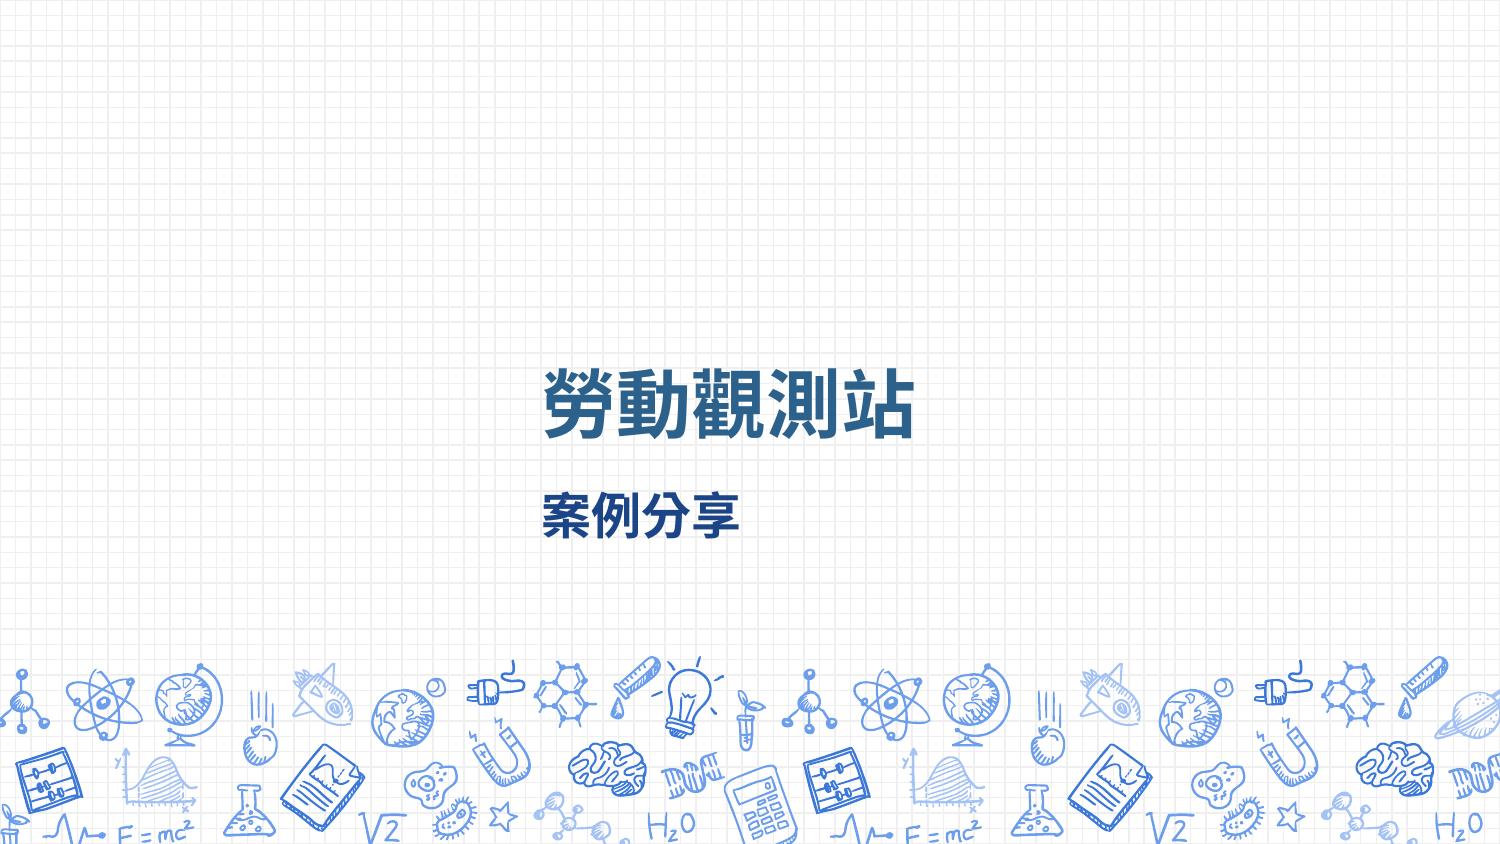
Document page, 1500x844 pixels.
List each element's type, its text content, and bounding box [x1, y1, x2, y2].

title 勞動觀測站 [526, 272, 1397, 463]
subtitle 案例分享 [526, 469, 1397, 599]
